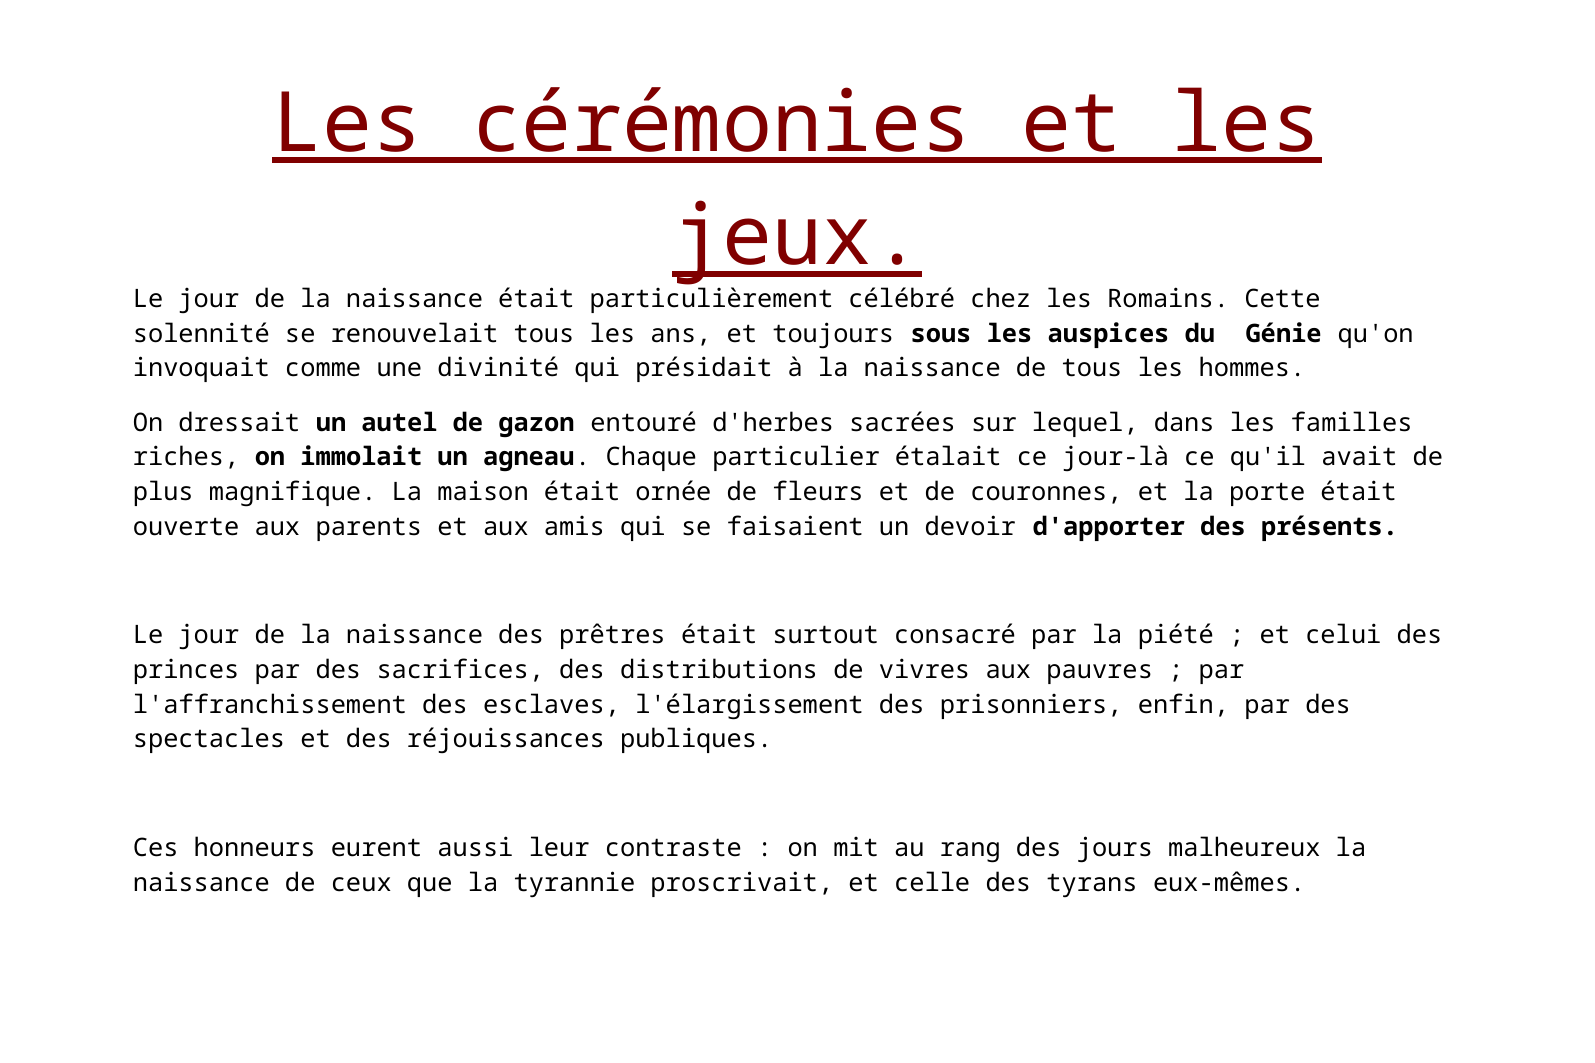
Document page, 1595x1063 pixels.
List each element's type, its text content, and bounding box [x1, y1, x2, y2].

list Le jour de la naissance était particulièrement célébré chez les Romains. Cette solennité se renouvelait tous les ans, et toujours sous les auspices du Génie qu'on invoquait comme une divinité qui présidait à la naissance de tous les hommes. On dressait un autel de gazon entouré d'herbes sacrées sur lequel, dans les familles riches, on immolait un agneau. Chaque particulier étalait ce jour-là ce qu'il avait de plus magnifique. La maison était ornée de fleurs et de couronnes, et la porte était ouverte aux parents et aux amis qui se faisaient un devoir d'apporter des présents. Le jour de la naissance des prêtres était surtout consacré par la piété ; et celui des princes par des sacrifices, des distributions de vivres aux pauvres ; par l'affranchissement des esclaves, l'élargissement des prisonniers, enfin, par des spectacles et des réjouissances publiques. Ces honneurs eurent aussi leur contraste : on mit au rang des jours malheureux la naissance de ceux que la tyrannie proscrivait, et celle des tyrans eux-mêmes. [132, 280, 1462, 904]
title Les cérémonies et les jeux. [132, 96, 1462, 255]
